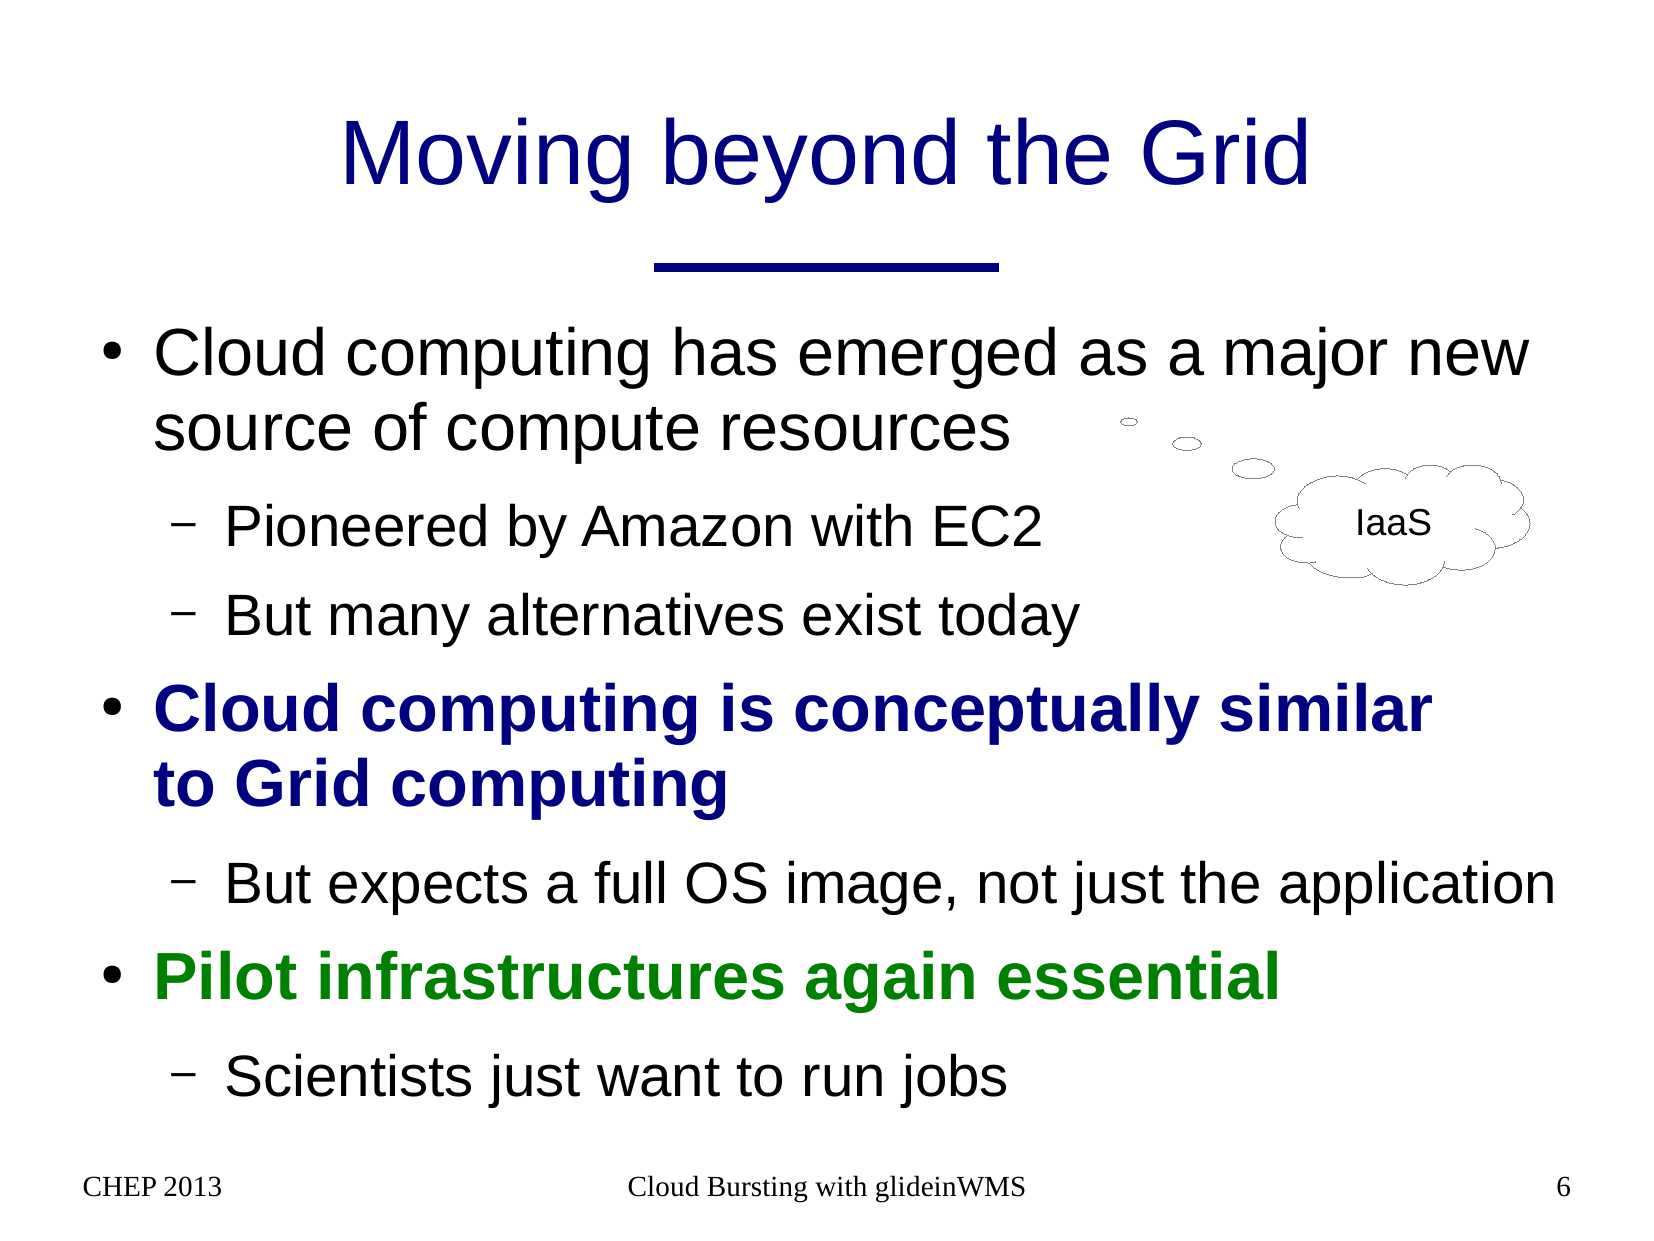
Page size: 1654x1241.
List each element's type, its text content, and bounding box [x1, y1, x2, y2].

title Moving beyond the Grid [82, 49, 1571, 257]
text_box IaaS [1120, 417, 1138, 426]
text_box IaaS [1172, 437, 1202, 451]
list Cloud computing has emerged as a major new source of compute resources Pioneered by Amazon with EC2 But many alternatives exist today Cloud computing is conceptually similar to Grid computing But expects a full OS image, not just the application Pilot infrastructures again essential Scientists just want to run jobs [82, 315, 1636, 1141]
text_box IaaS [1232, 458, 1275, 479]
text_box IaaS [1275, 465, 1531, 586]
